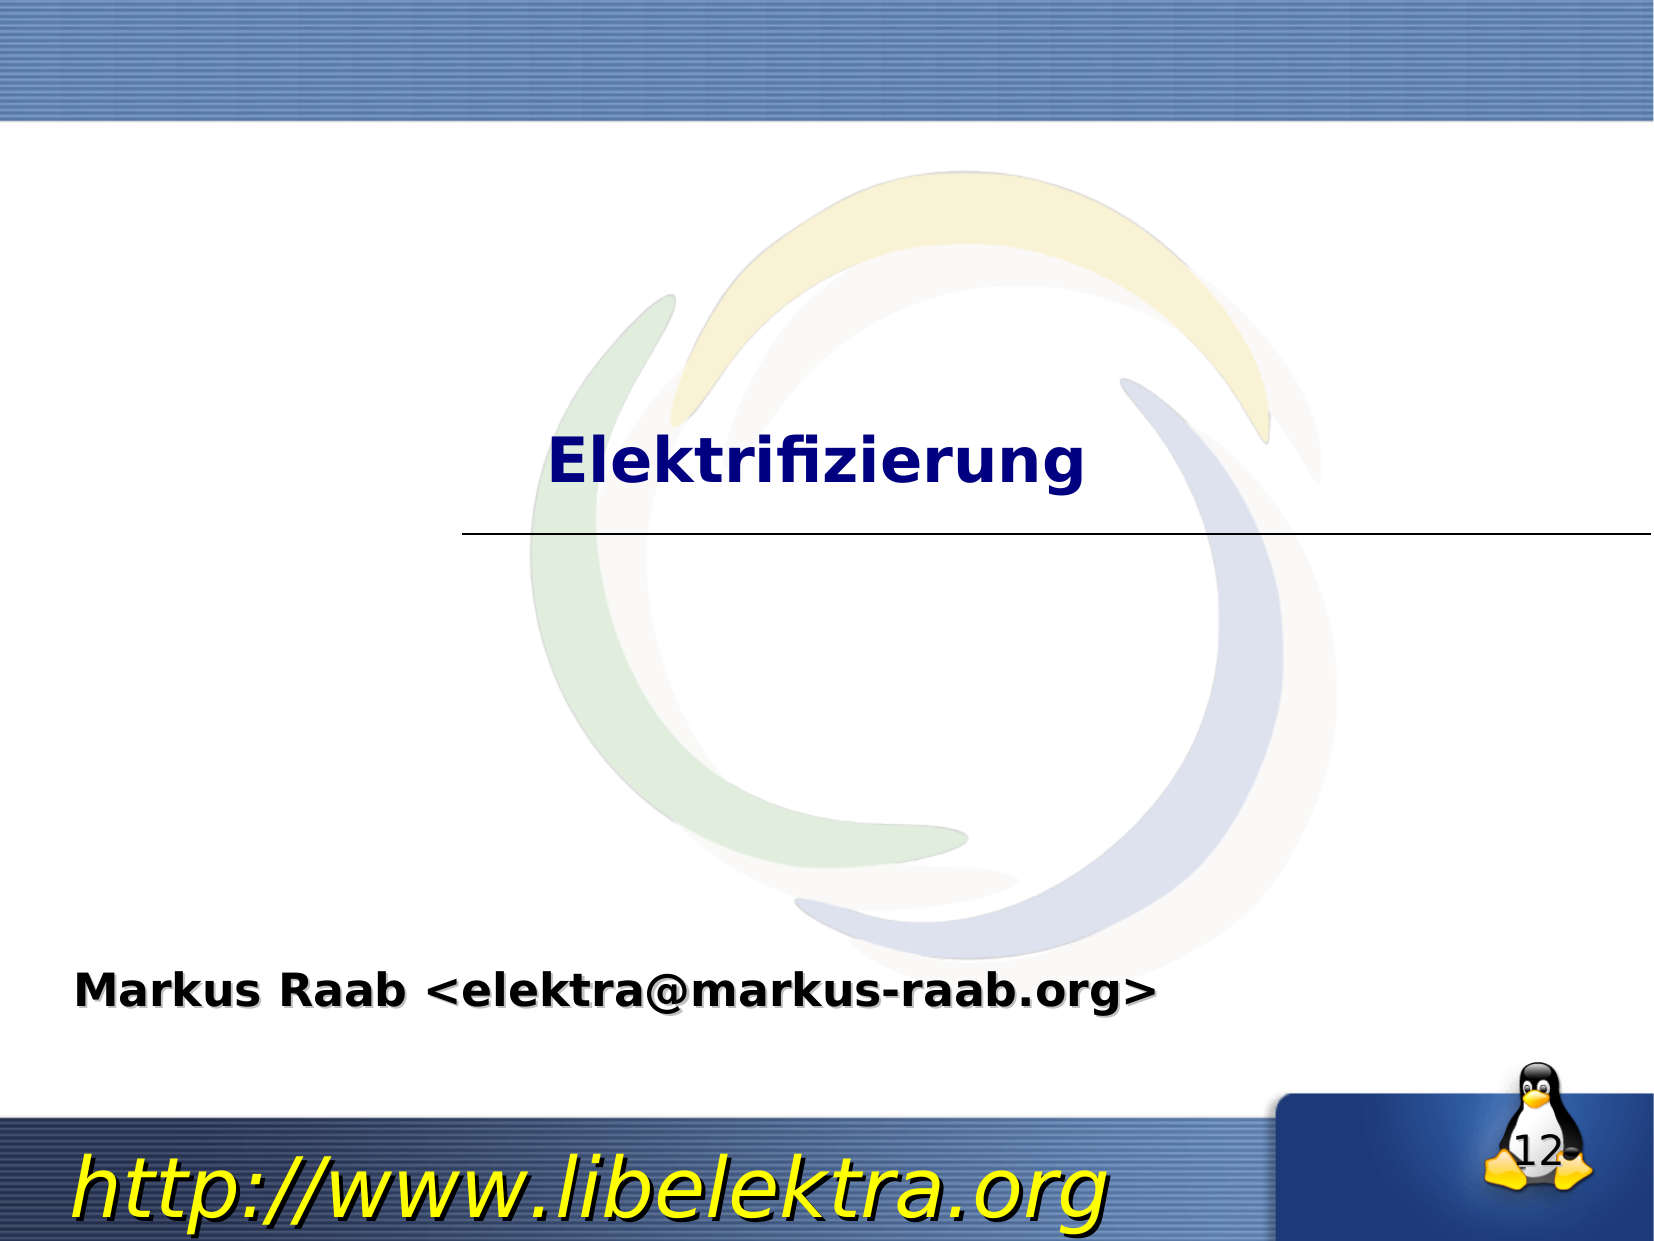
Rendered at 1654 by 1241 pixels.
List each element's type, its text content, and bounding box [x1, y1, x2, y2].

picture [0, 1061, 1654, 1241]
text_box <Nummer> [1312, 1122, 1565, 1178]
picture [0, 0, 1654, 533]
text_box Markus Raab <elektra@markus-raab.org> [58, 953, 1481, 1030]
picture [481, 535, 1374, 953]
text_box Elektrifizierung [531, 413, 1434, 511]
